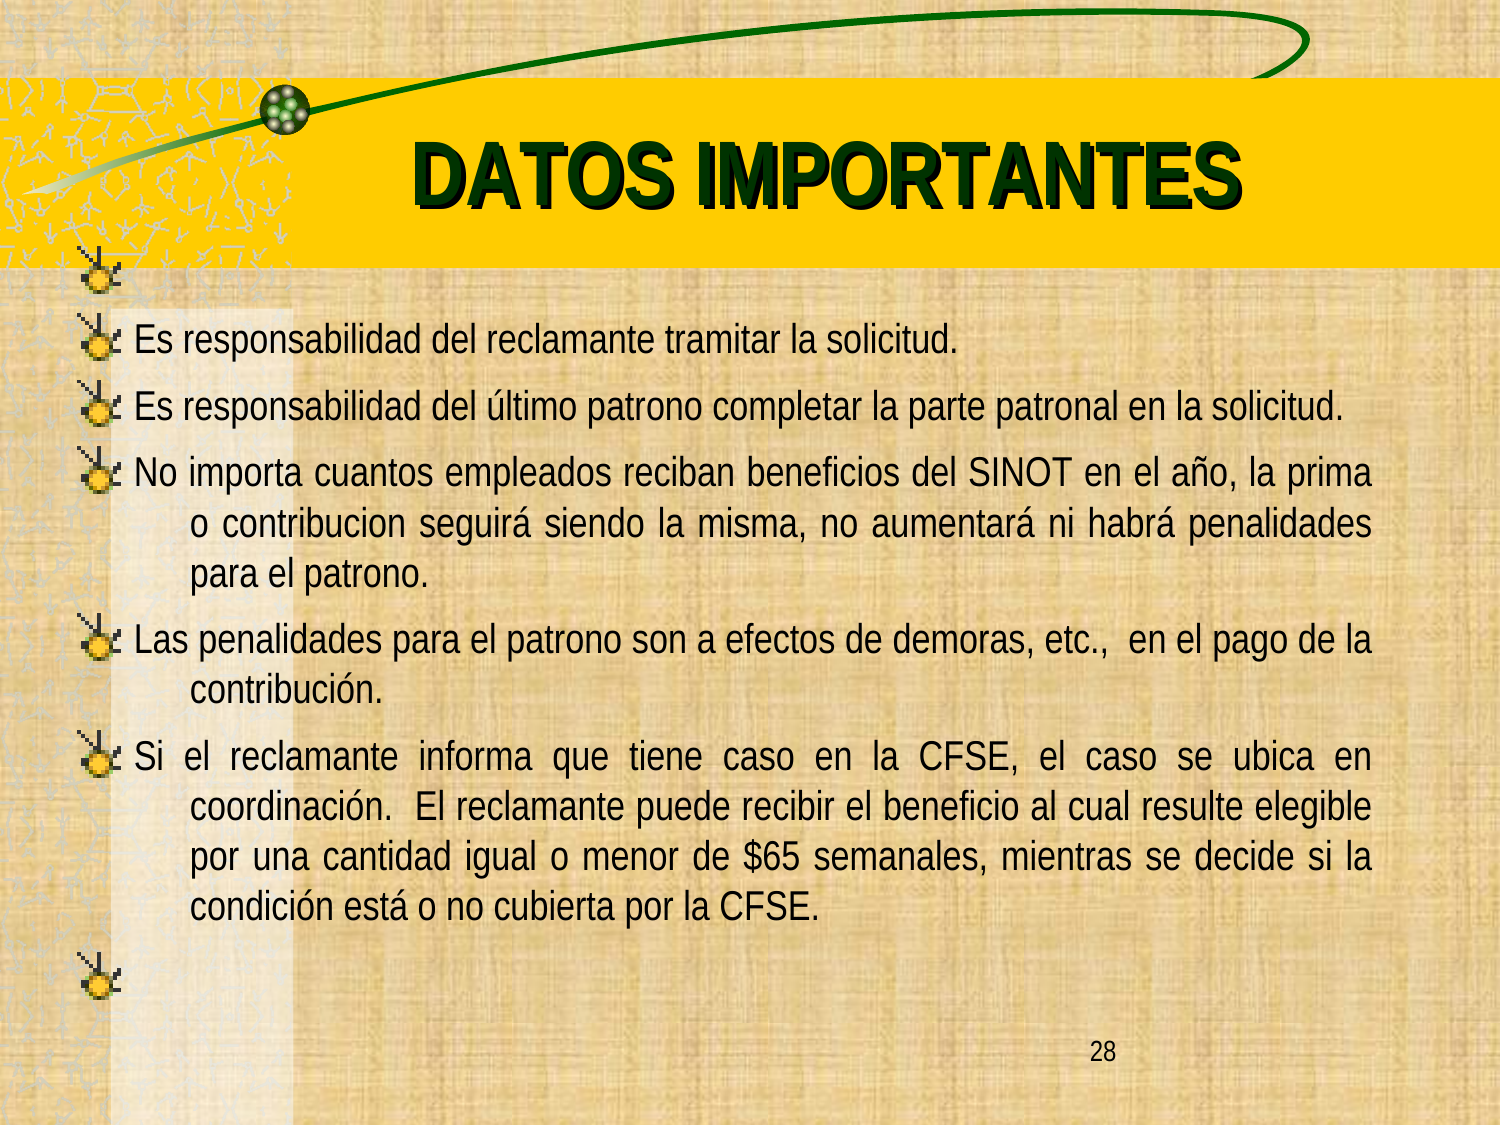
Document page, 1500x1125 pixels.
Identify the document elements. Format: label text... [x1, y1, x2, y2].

list Es responsabilidad del reclamante tramitar la solicitud. Es responsabilidad del último patrono completar la parte patronal en la solicitud. No importa cuantos empleados reciban beneficios del SINOT en el año, la prima o contribucion seguirá siendo la misma, no aumentará ni habrá penalidades para el patrono. Las penalidades para el patrono son a efectos de demoras, etc., en el pago de la contribución. Si el reclamante informa que tiene caso en la CFSE, el caso se ubica en coordinación. El reclamante puede recibir el beneficio al cual resulte elegible por una cantidad igual o menor de $65 semanales, mientras se decide si la condición está o no cubierta por la CFSE. [62, 237, 1388, 1101]
title DATOS IMPORTANTES [189, 75, 1465, 263]
text_box [1074, 1025, 1388, 1101]
